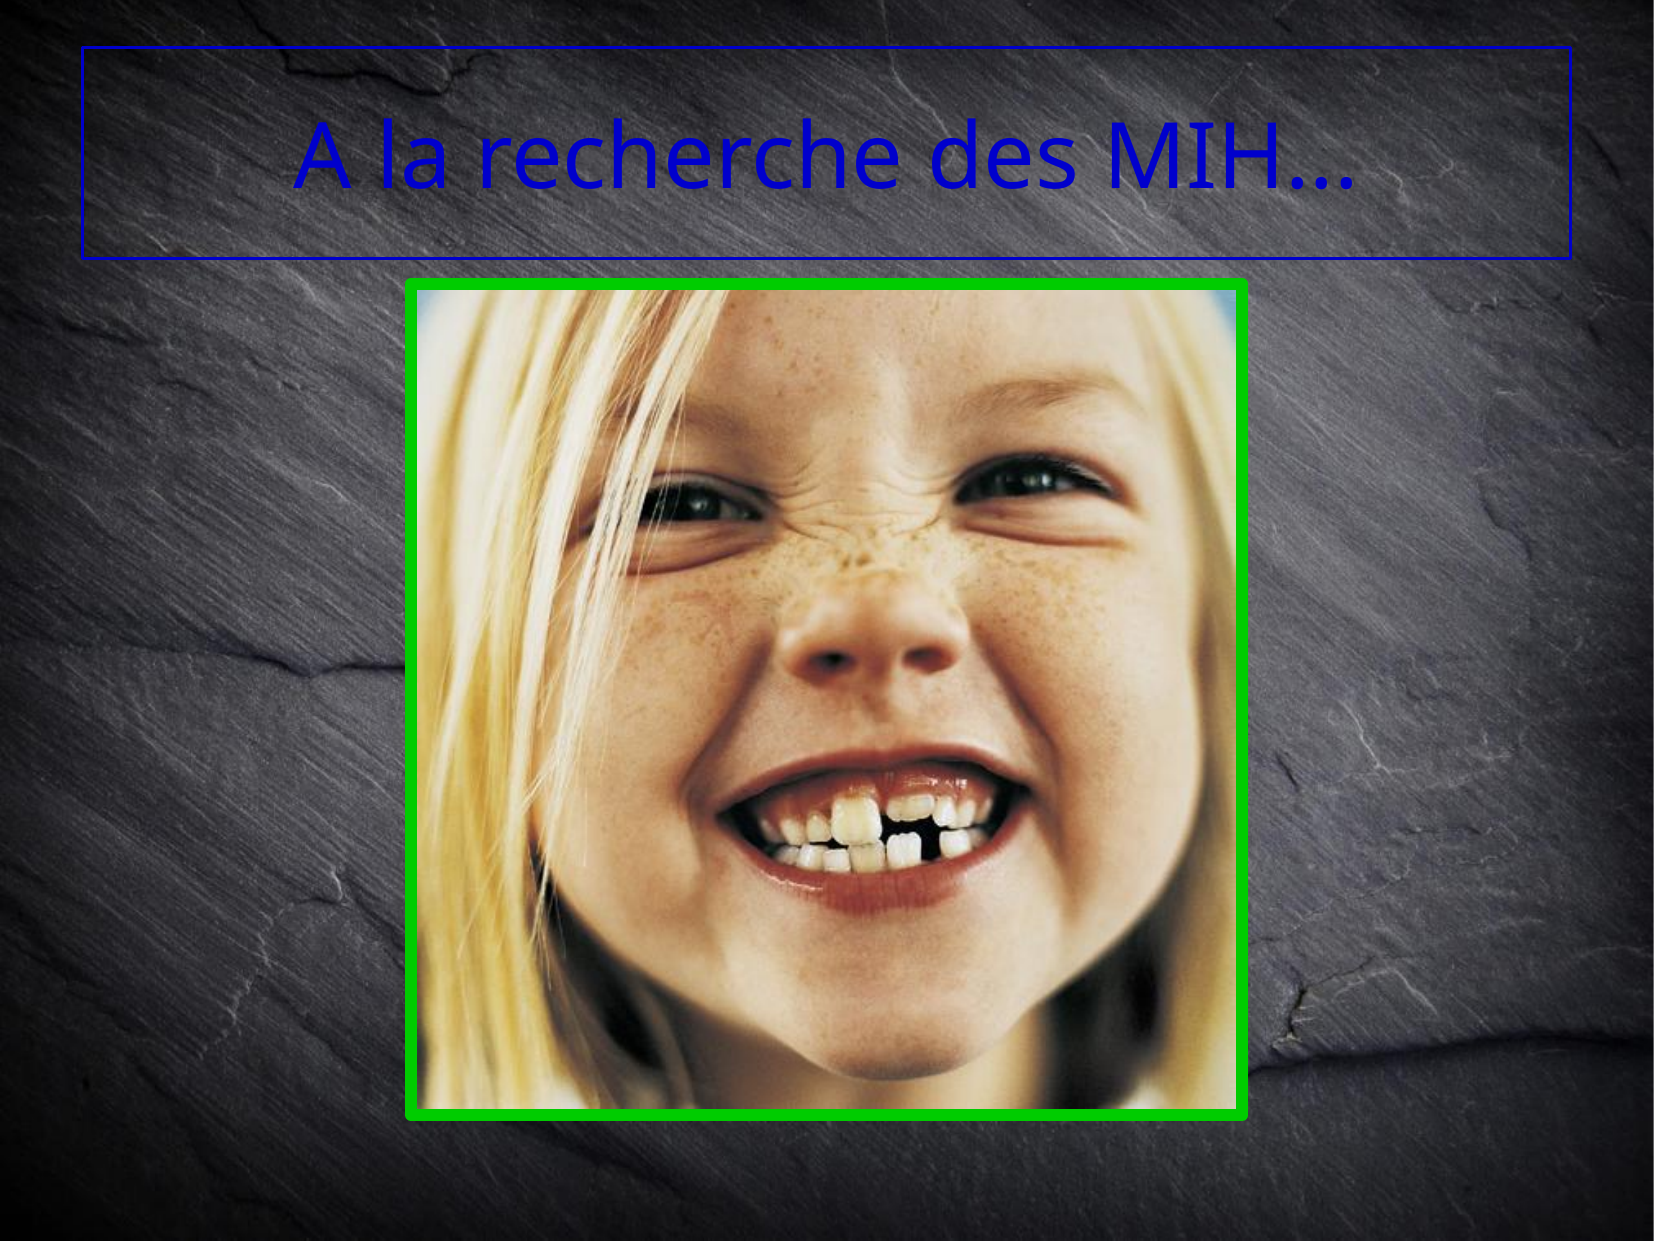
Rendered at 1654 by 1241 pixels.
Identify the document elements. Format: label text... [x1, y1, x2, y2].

picture [0, 0, 1654, 1241]
title A la recherche des MIH... [82, 47, 1571, 259]
